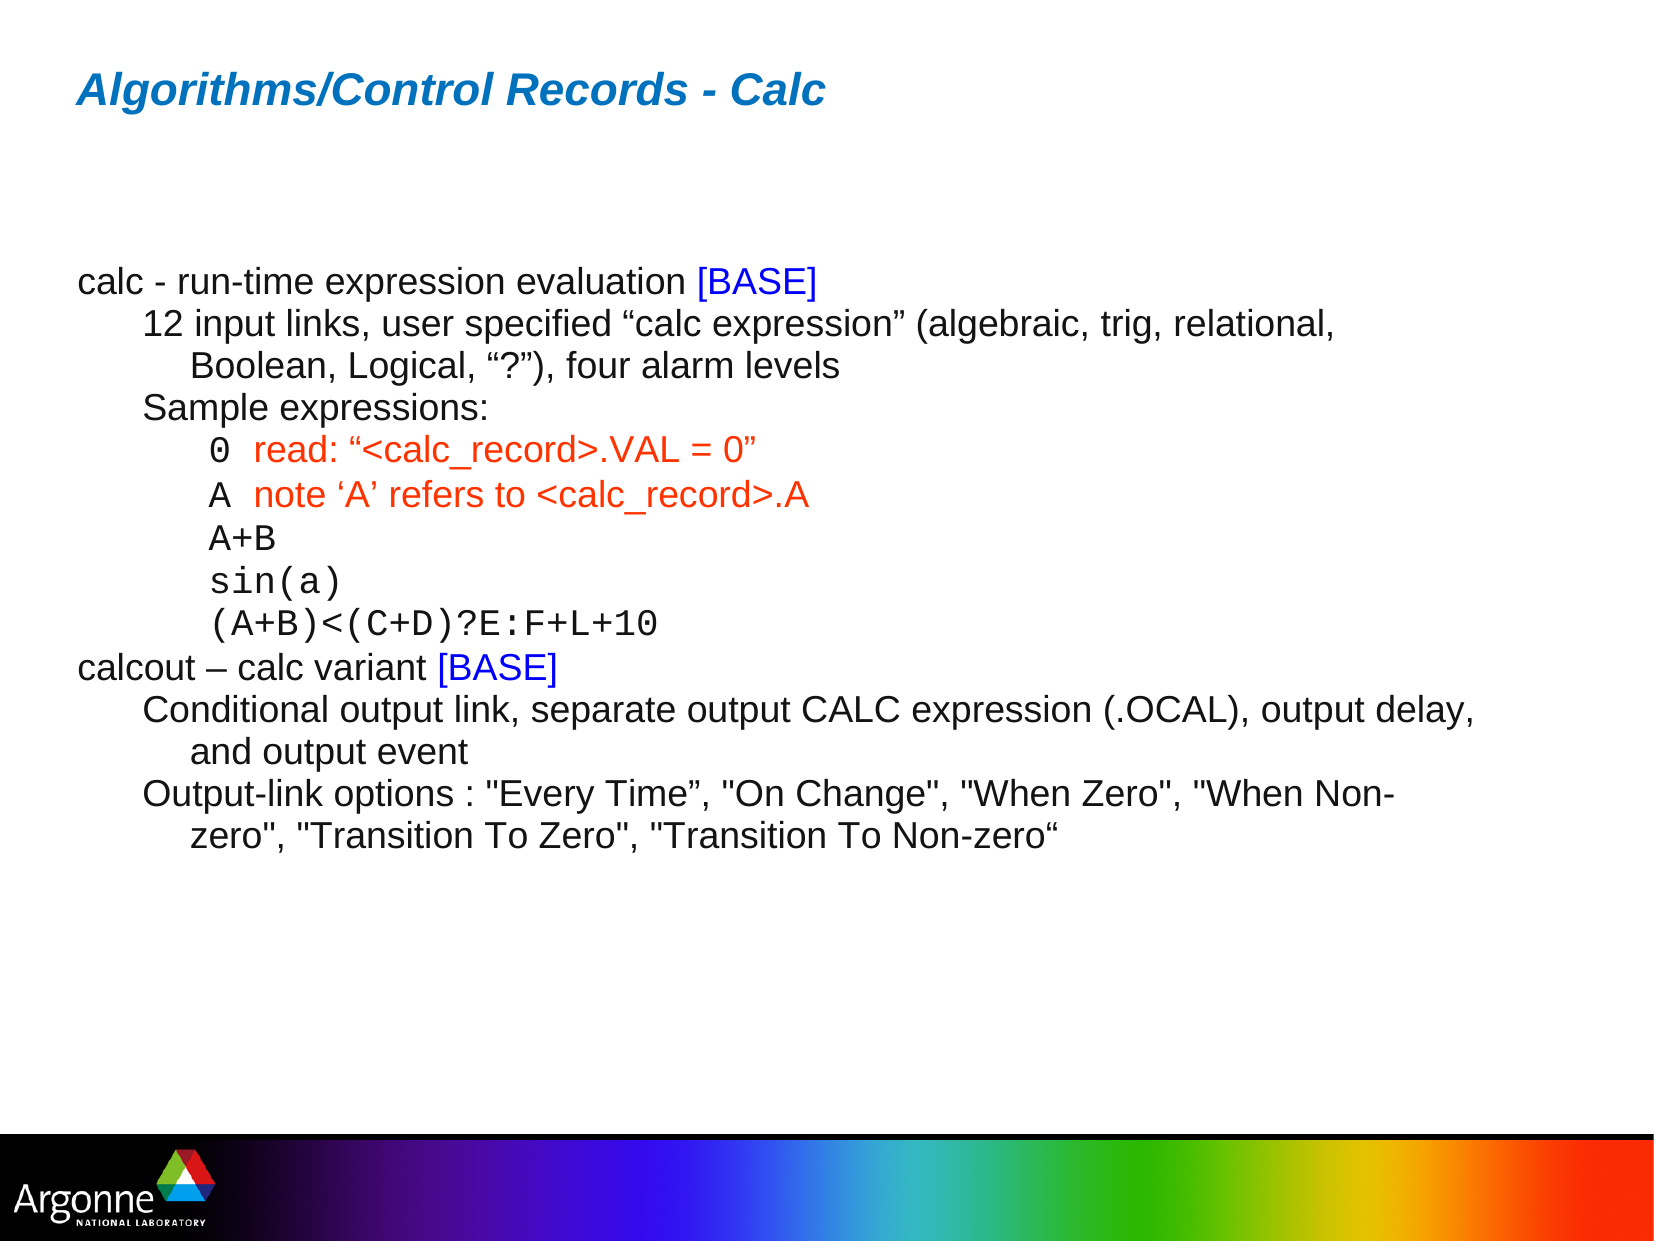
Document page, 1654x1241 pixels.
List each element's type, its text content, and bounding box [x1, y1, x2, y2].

picture [0, 1134, 1654, 1241]
list calc - run-time expression evaluation [BASE] 12 input links, user specified “calc expression” (algebraic, trig, relational, Boolean, Logical, “?”), four alarm levels Sample expressions: 0 read: “<calc_record>.VAL = 0” A note ‘A’ refers to <calc_record>.A A+B sin(a) (A+B)<(C+D)?E:F+L+10 calcout – calc variant [BASE] Conditional output link, separate output CALC expression (.OCAL), output delay, and output event Output-link options : "Every Time”, "On Change", "When Zero", "When Non-zero", "Transition To Zero", "Transition To Non-zero“ [62, 253, 1498, 1018]
title Algorithms/Control Records - Calc [61, 45, 1500, 123]
